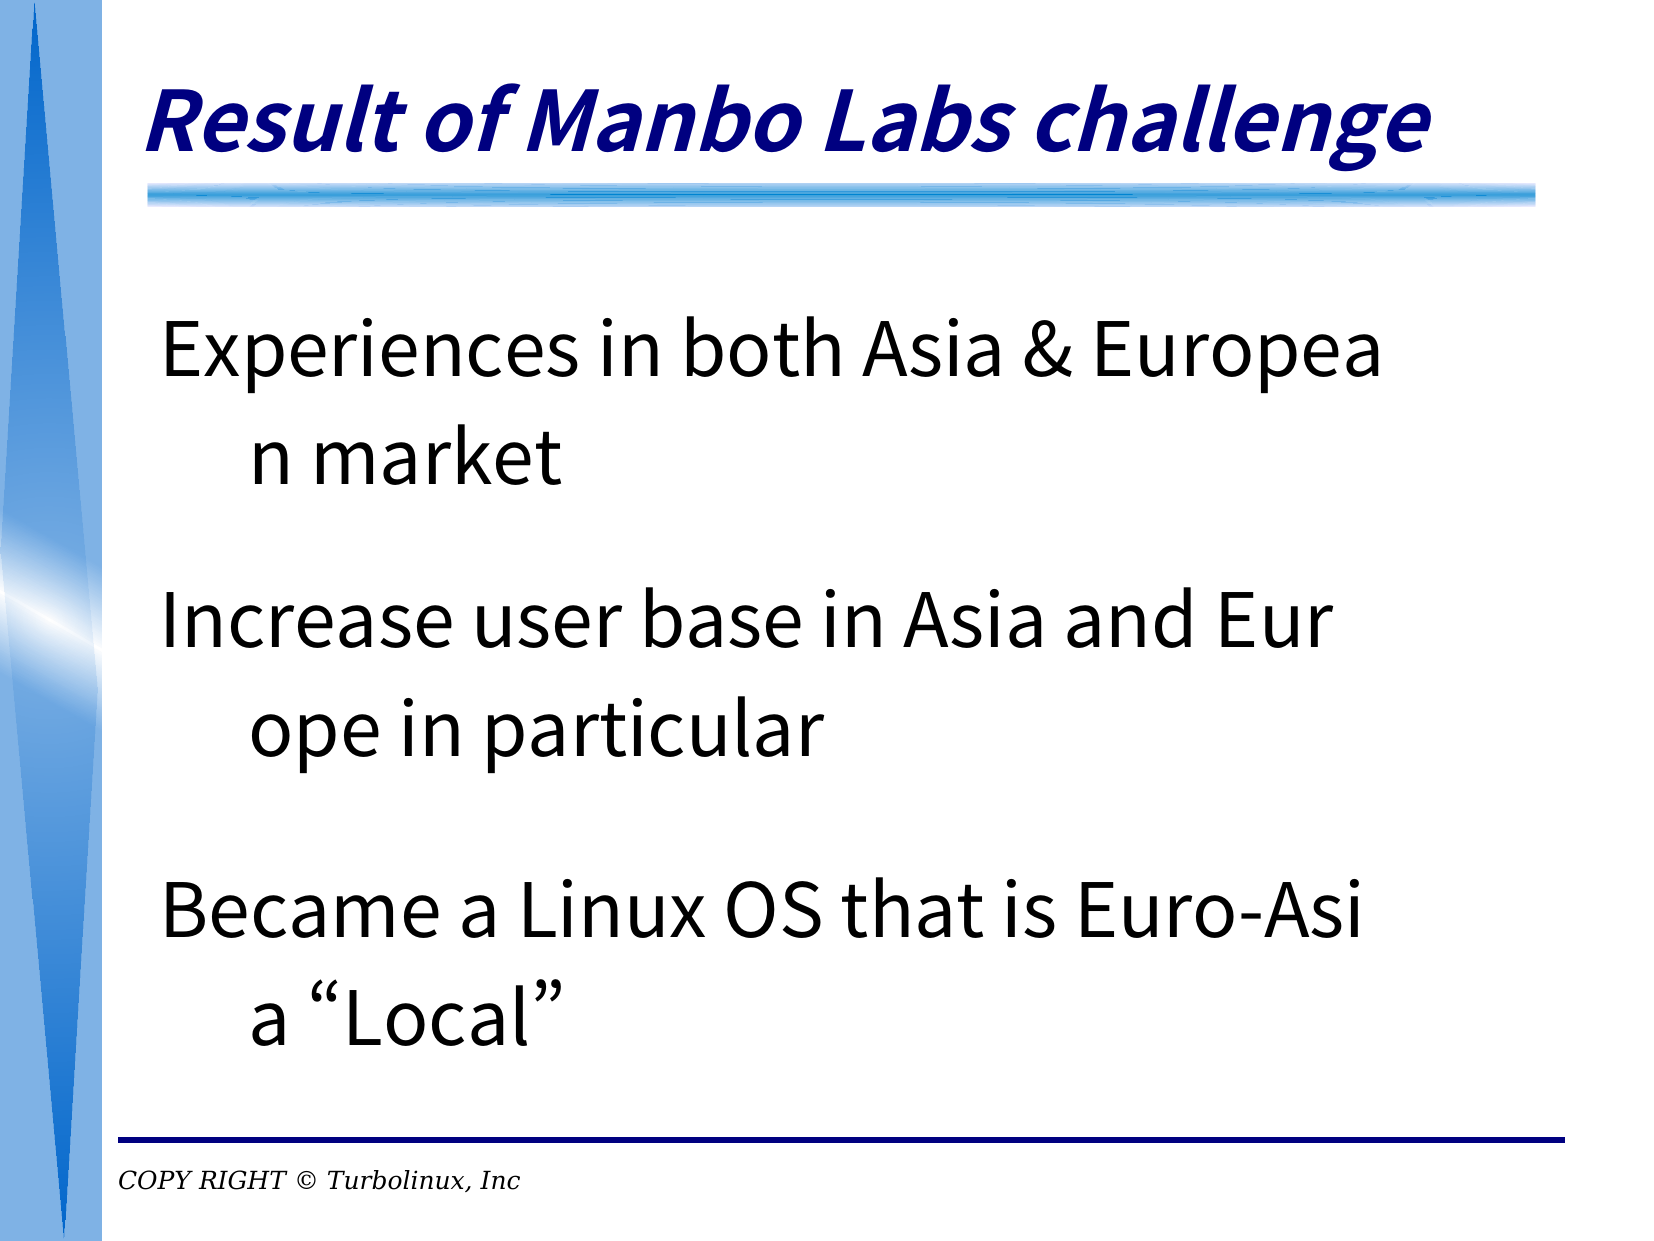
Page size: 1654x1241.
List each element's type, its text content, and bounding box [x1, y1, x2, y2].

text_box Became a Linux OS that is Euro-Asia “Local” [159, 850, 1388, 1134]
title Result of Manbo Labs challenge [138, 69, 1527, 162]
text_box Experiences in both Asia & European market [159, 289, 1388, 508]
text_box Increase user base in Asia and Europe in particular [159, 561, 1359, 798]
